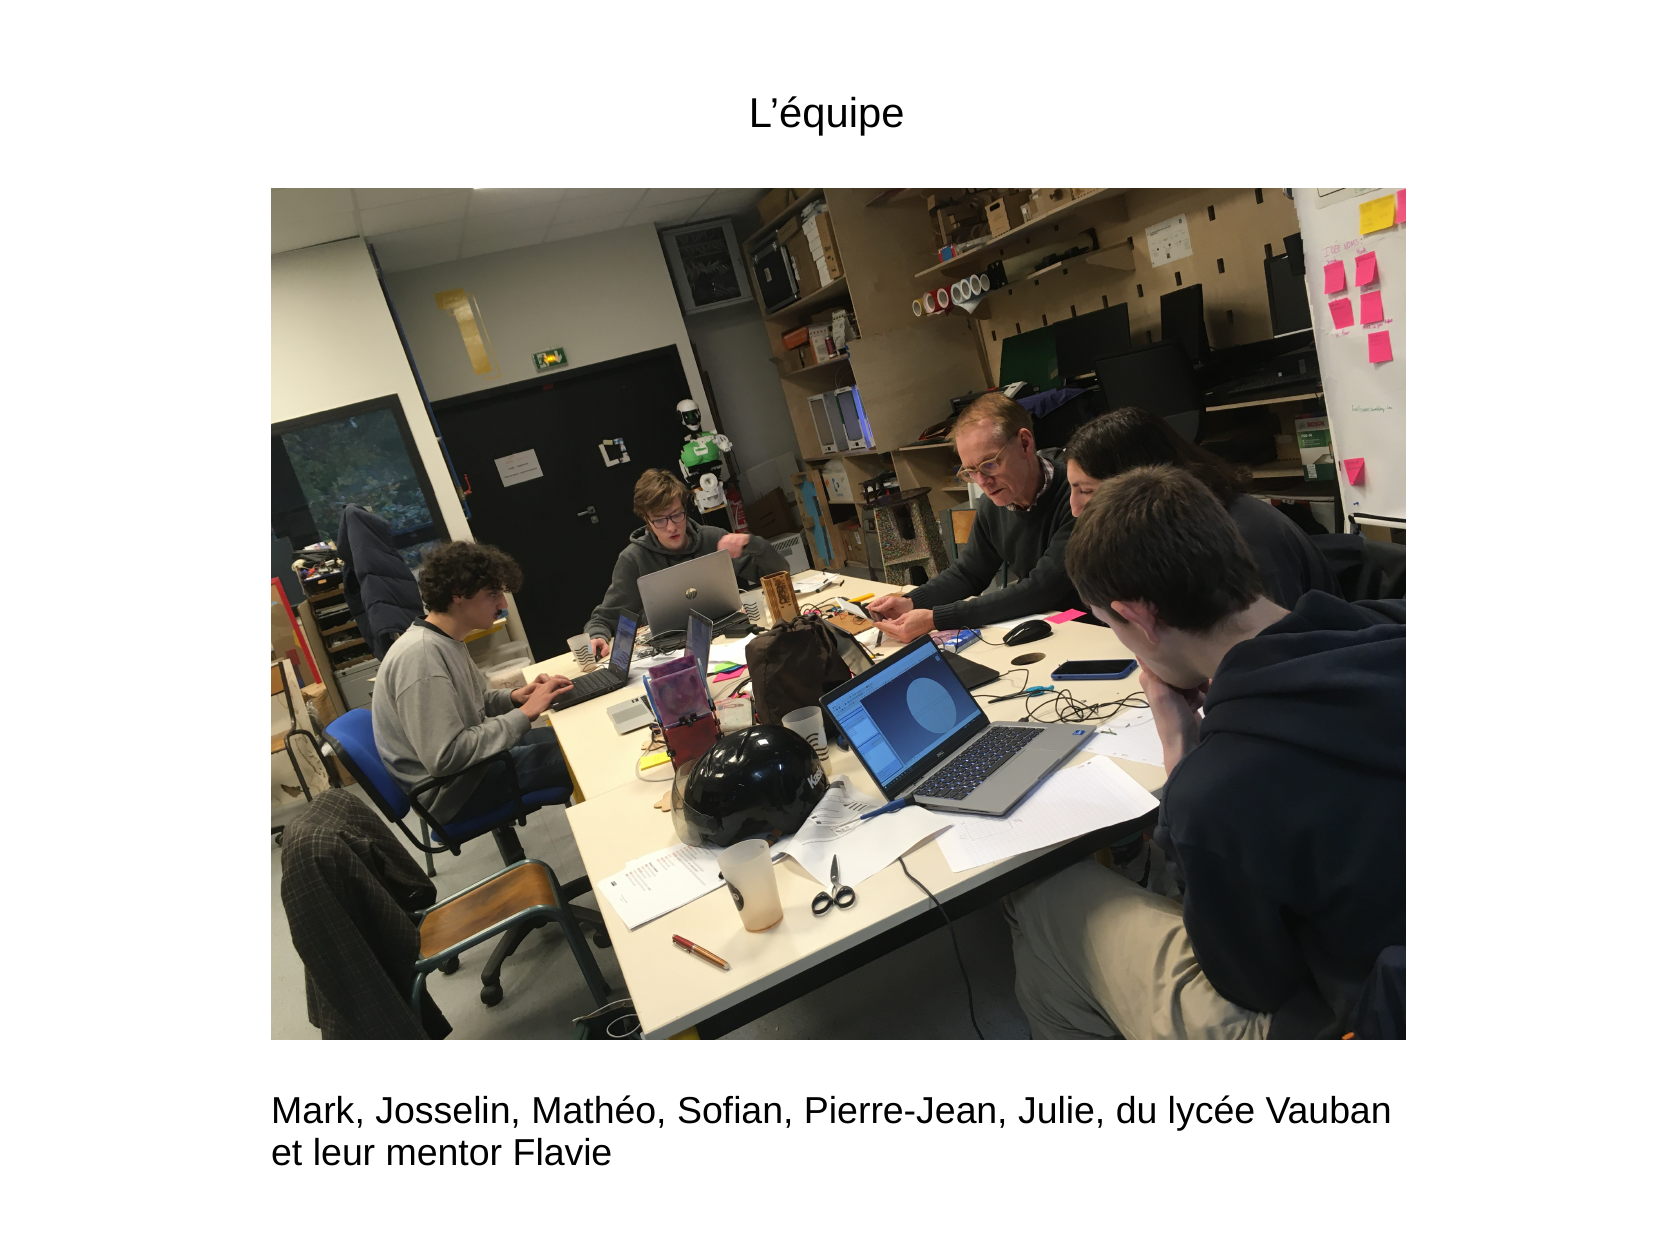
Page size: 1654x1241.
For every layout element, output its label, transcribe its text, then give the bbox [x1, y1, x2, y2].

text_box Mark, Josselin, Mathéo, Sofian, Pierre-Jean, Julie, du lycée Vauban et leur mentor Flavie [256, 1082, 1418, 1182]
picture [271, 188, 1406, 1040]
title L’équipe [82, 49, 1571, 178]
